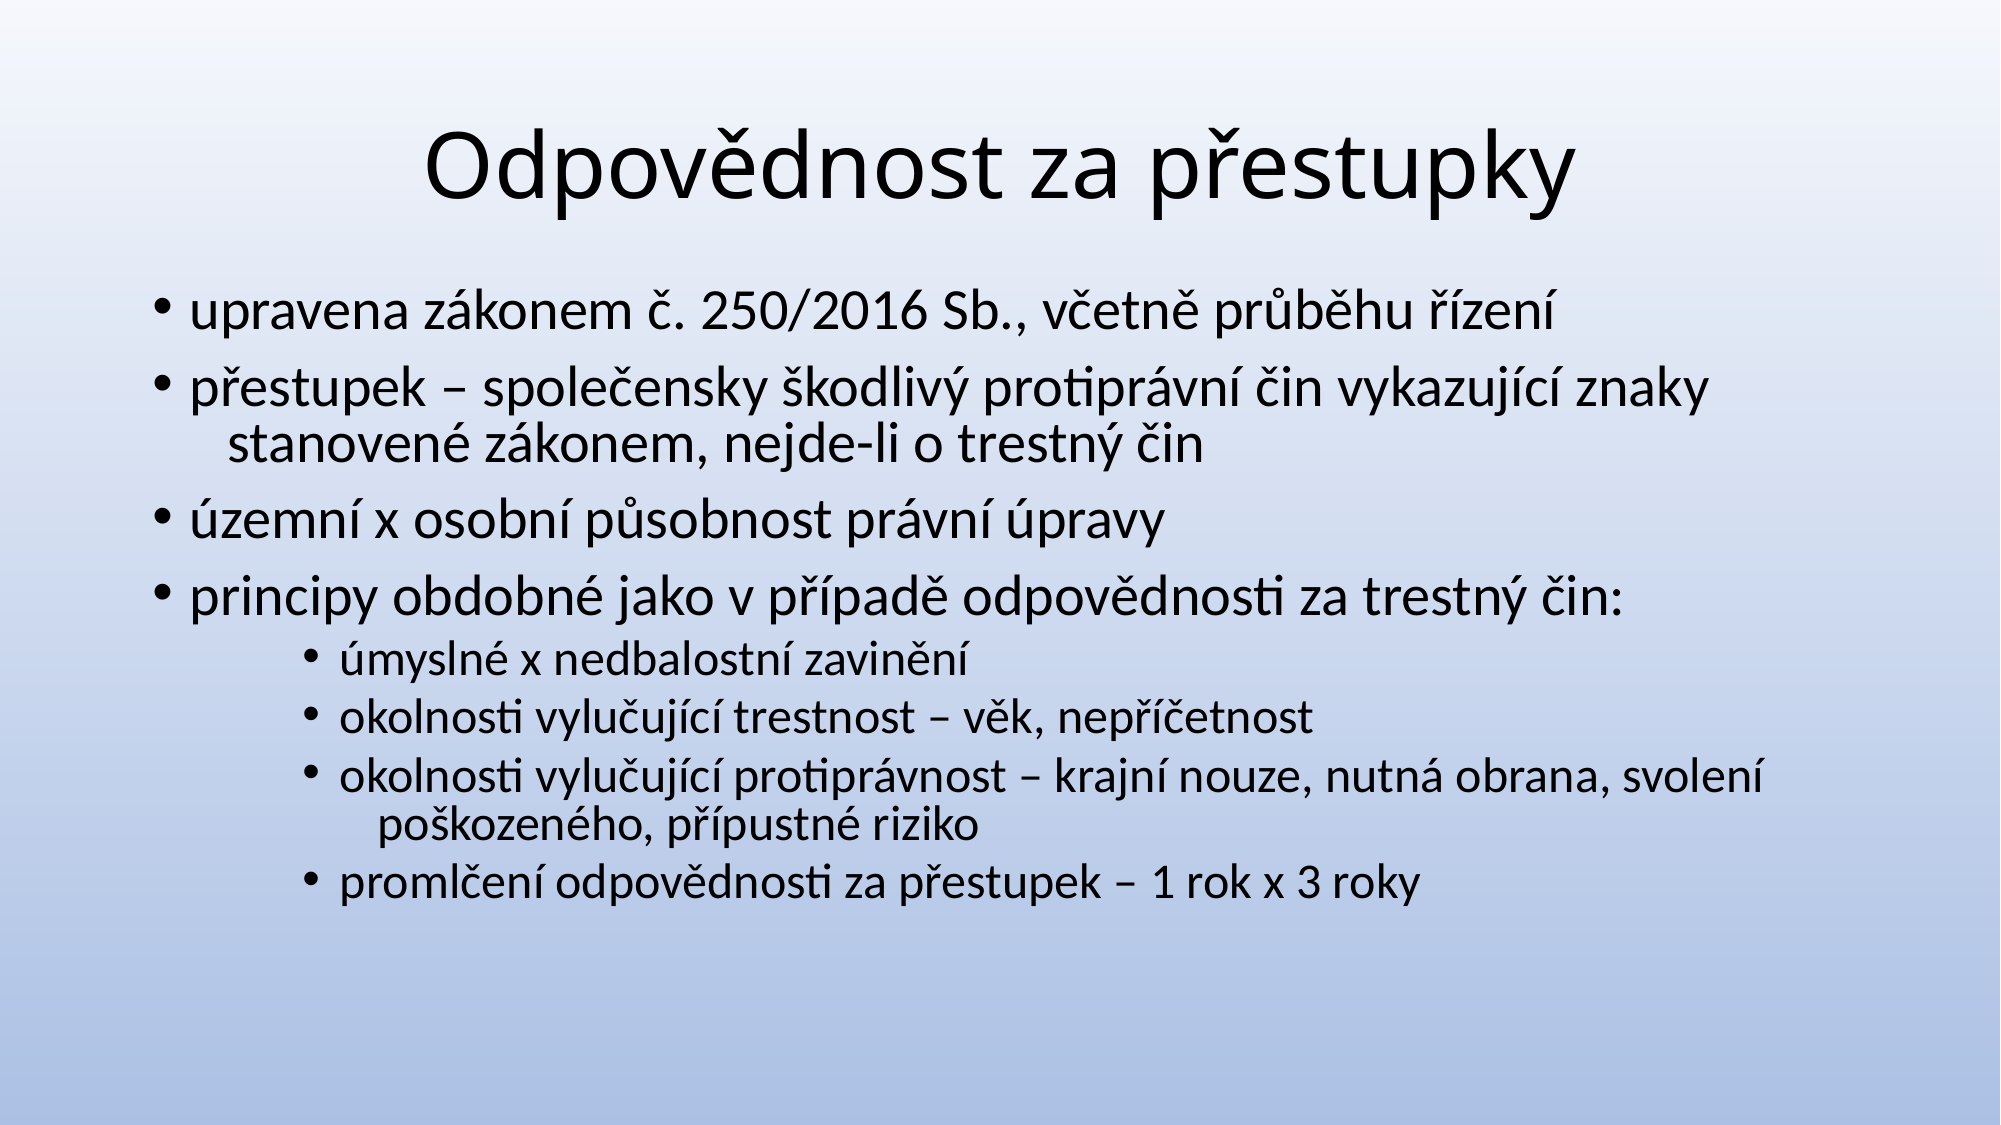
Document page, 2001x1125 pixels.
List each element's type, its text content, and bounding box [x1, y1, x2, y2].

list upravena zákonem č. 250/2016 Sb., včetně průběhu řízení přestupek – společensky škodlivý protiprávní čin vykazující znaky stanovené zákonem, nejde-li o trestný čin územní x osobní působnost právní úpravy principy obdobné jako v případě odpovědnosti za trestný čin: úmyslné x nedbalostní zavinění okolnosti vylučující trestnost – věk, nepříčetnost okolnosti vylučující protiprávnost – krajní nouze, nutná obrana, svolení poškozeného, přípustné riziko promlčení odpovědnosti za přestupek – 1 rok x 3 roky [137, 277, 1863, 1066]
title Odpovědnost za přestupky [137, 59, 1863, 277]
